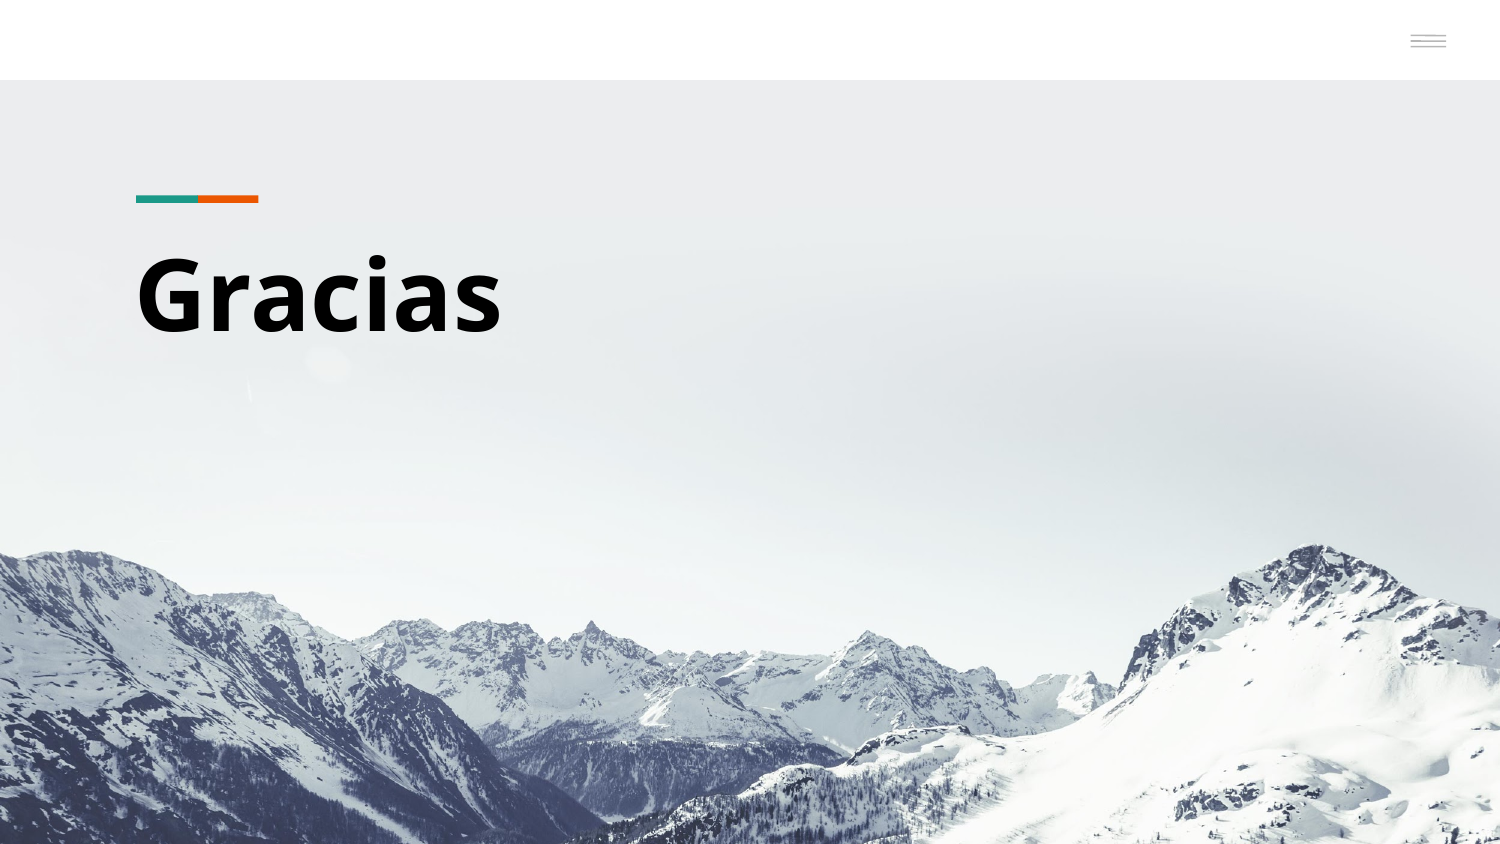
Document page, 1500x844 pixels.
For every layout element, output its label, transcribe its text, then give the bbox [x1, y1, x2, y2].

title Gracias [119, 216, 1381, 490]
picture [0, 80, 1500, 791]
